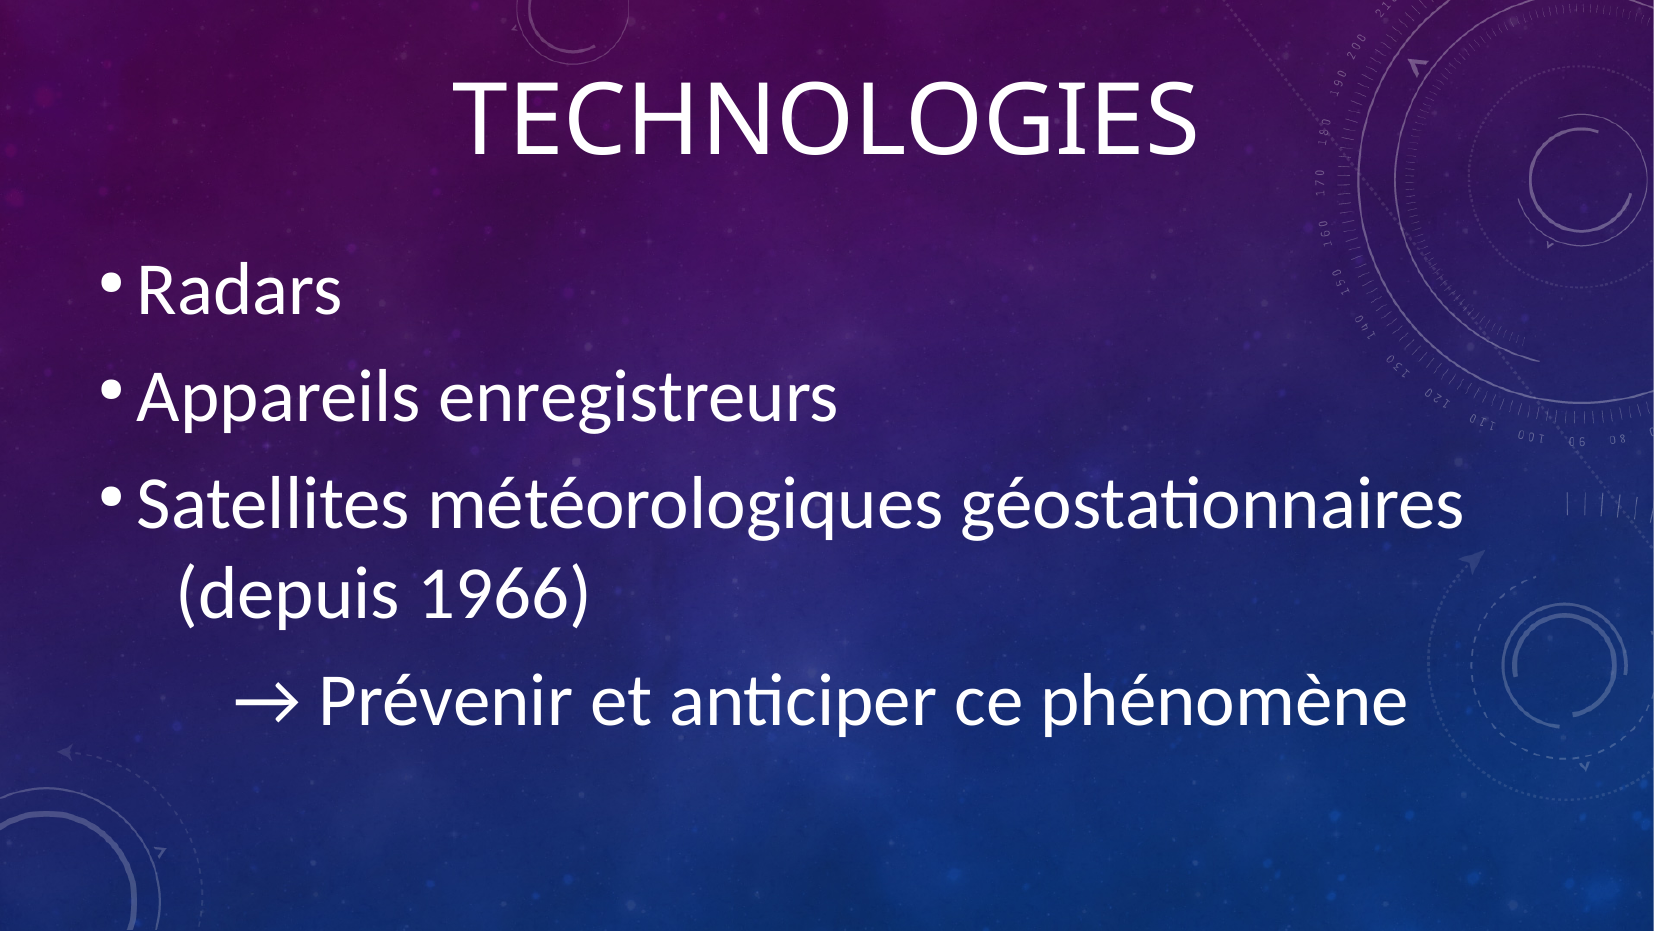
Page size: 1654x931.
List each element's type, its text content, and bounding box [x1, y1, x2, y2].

title Technologies [82, 36, 1571, 193]
list Radars Appareils enregistreurs Satellites météorologiques géostationnaires (depuis 1966) → Prévenir et anticiper ce phénomène [82, 220, 1571, 760]
